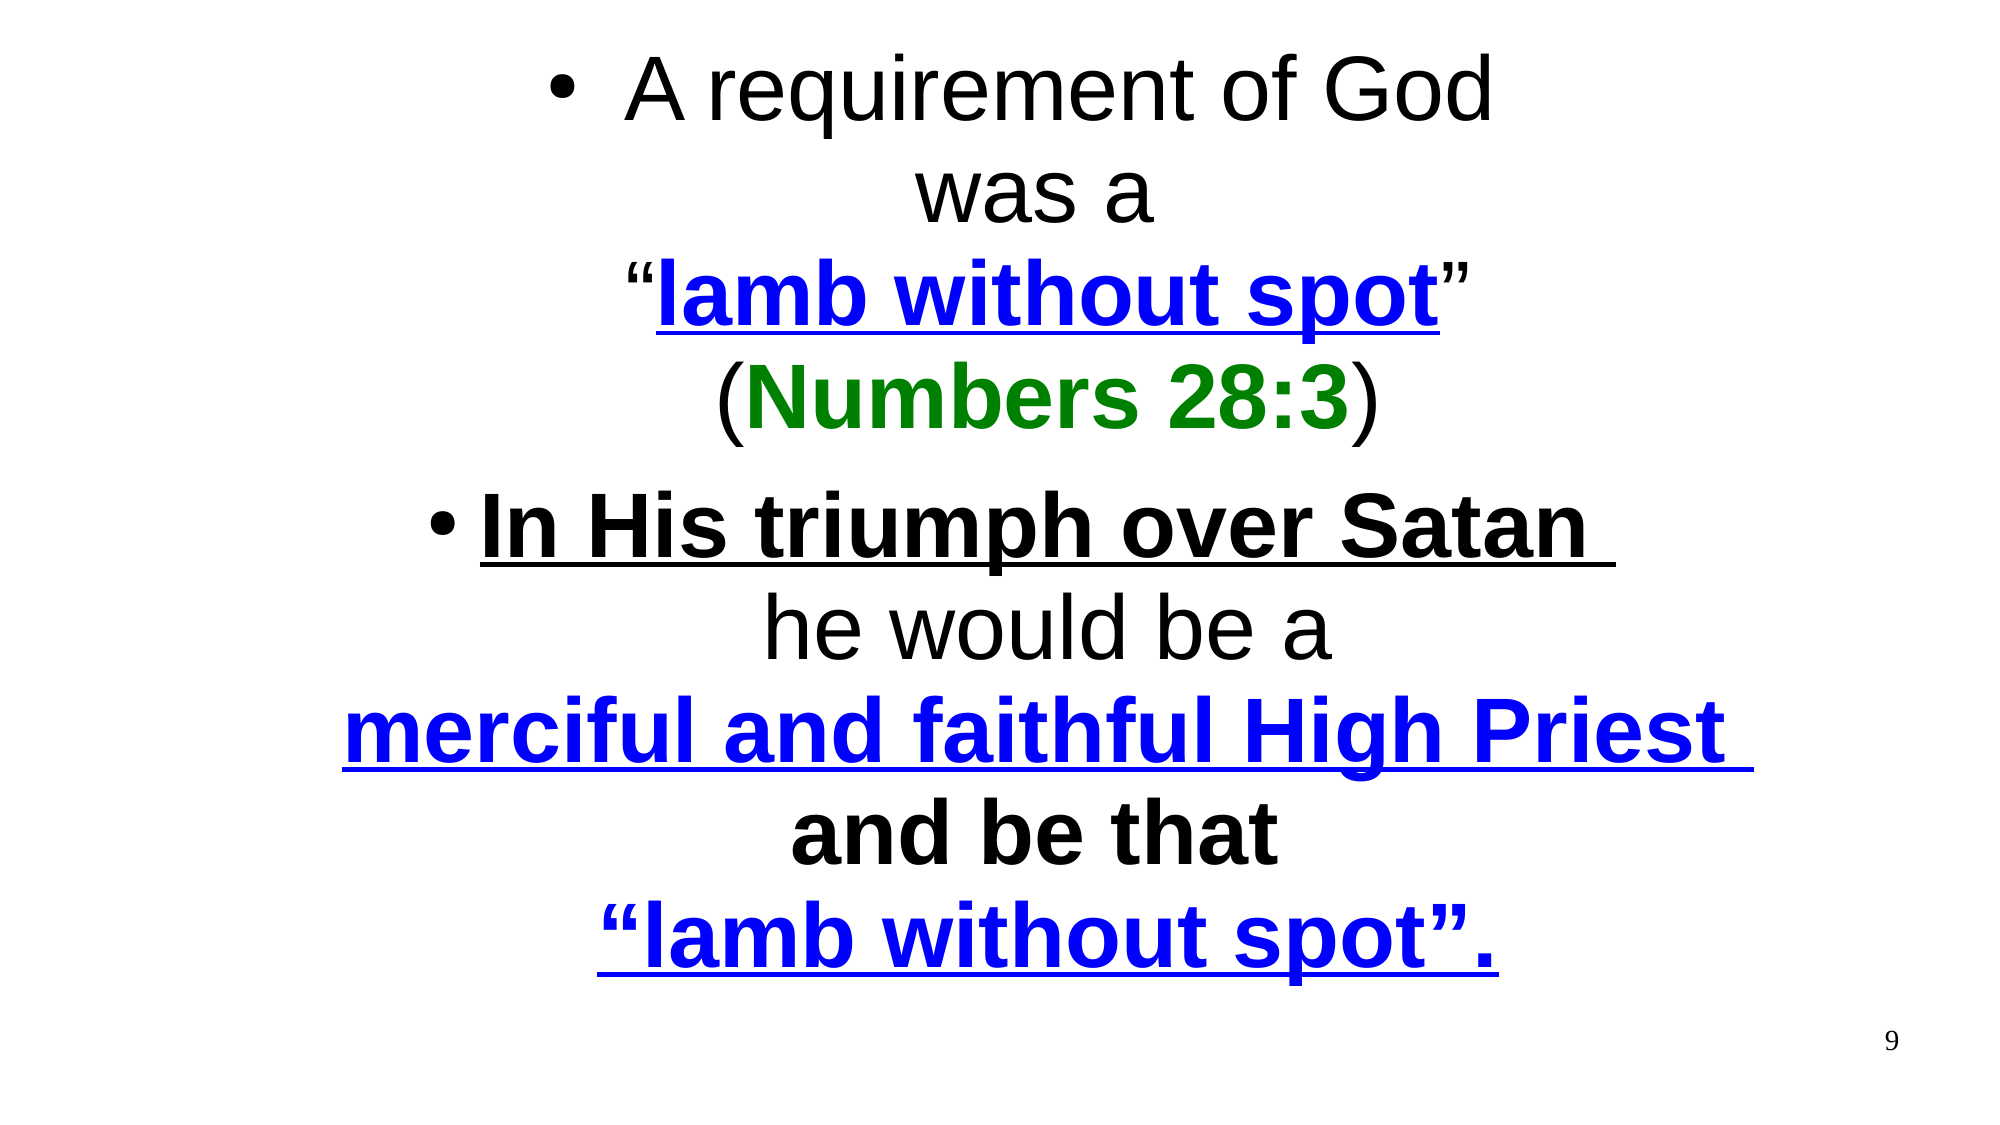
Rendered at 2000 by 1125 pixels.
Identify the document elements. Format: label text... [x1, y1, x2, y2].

list A requirement of God was a “lamb without spot” (Numbers 28:3) In His triumph over Satan he would be a merciful and faithful High Priest and be that “lamb without spot”. [37, 37, 1988, 1088]
